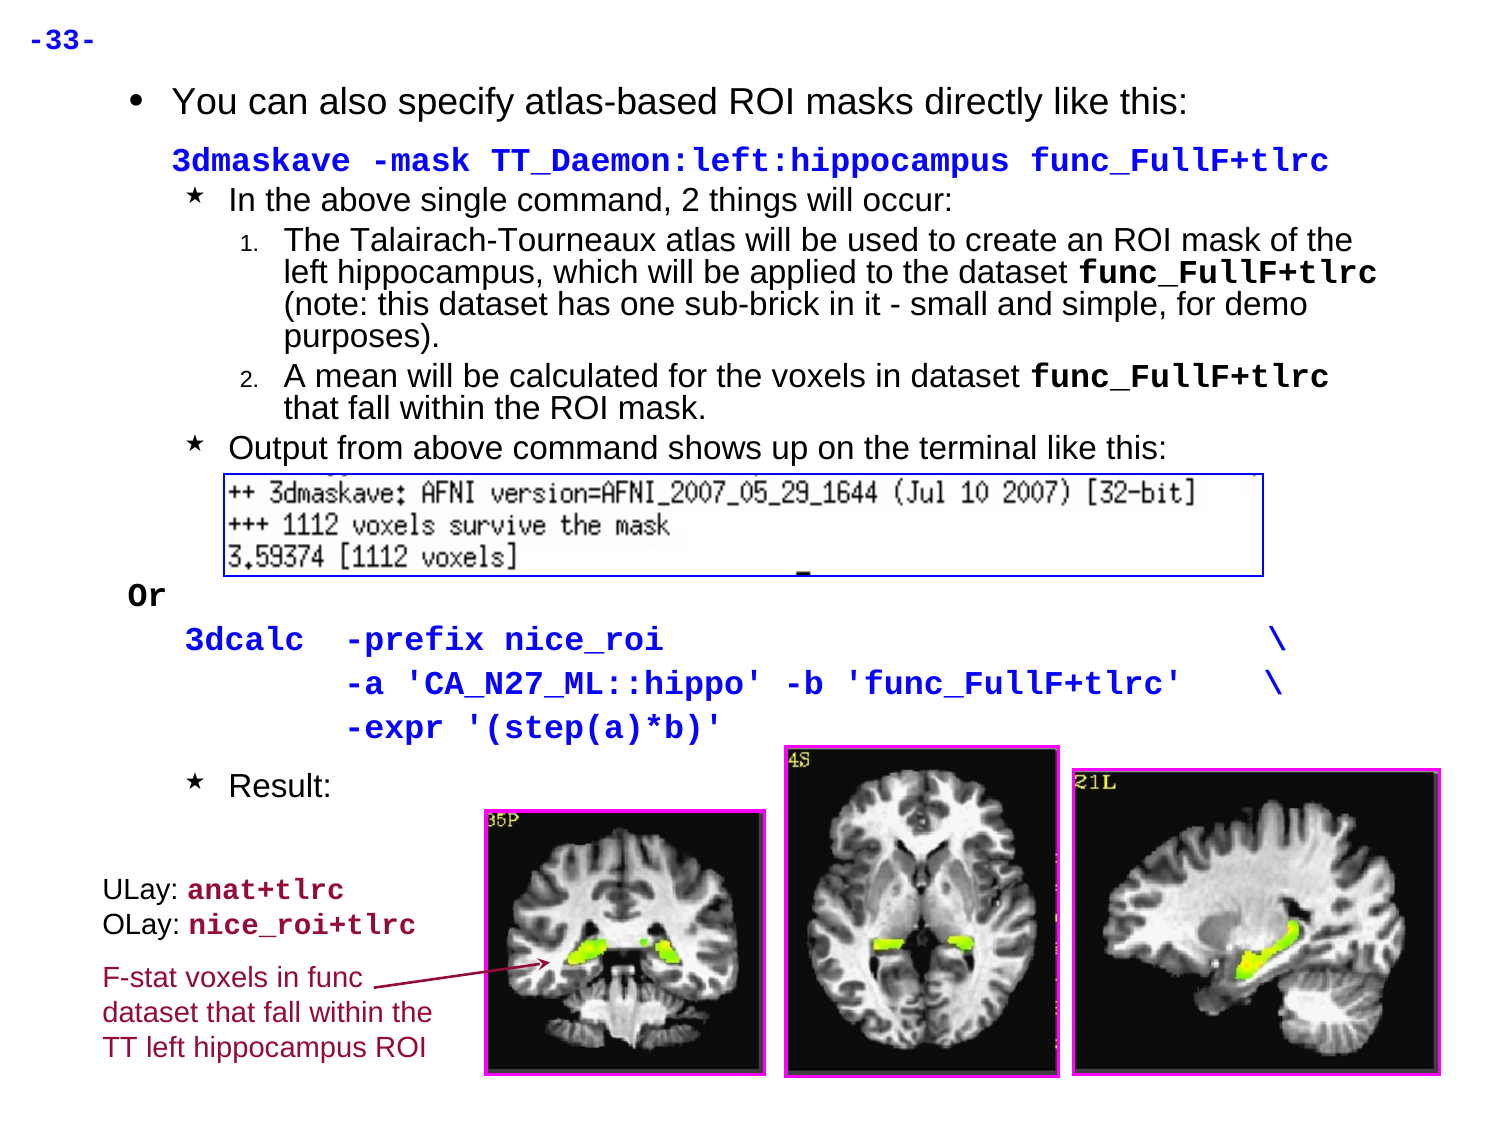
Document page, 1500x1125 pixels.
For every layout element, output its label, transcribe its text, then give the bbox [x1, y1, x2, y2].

picture [487, 812, 763, 1073]
text_box ULay: anat+tlrc OLay: nice_roi+tlrc F-stat voxels in func dataset that fall within the TT left hippocampus ROI [87, 862, 451, 1071]
picture [225, 474, 1263, 576]
picture [787, 748, 1057, 1075]
picture [1074, 771, 1438, 1073]
list You can also specify atlas-based ROI masks directly like this: 3dmaskave -mask TT_Daemon:left:hippocampus func_FullF+tlrc In the above single command, 2 things will occur: The Talairach-Tourneaux atlas will be used to create an ROI mask of the left hippocampus, which will be applied to the dataset func_FullF+tlrc (note: this dataset has one sub-brick in it - small and simple, for demo purposes). A mean will be calculated for the voxels in dataset func_FullF+tlrc that fall within the ROI mask. Output from above command shows up on the terminal like this: Or 3dcalc -prefix nice_roi \ -a 'CA_N27_ML::hippo' -b 'func_FullF+tlrc' \ -expr '(step(a)*b)' Result: [112, 75, 1401, 1051]
